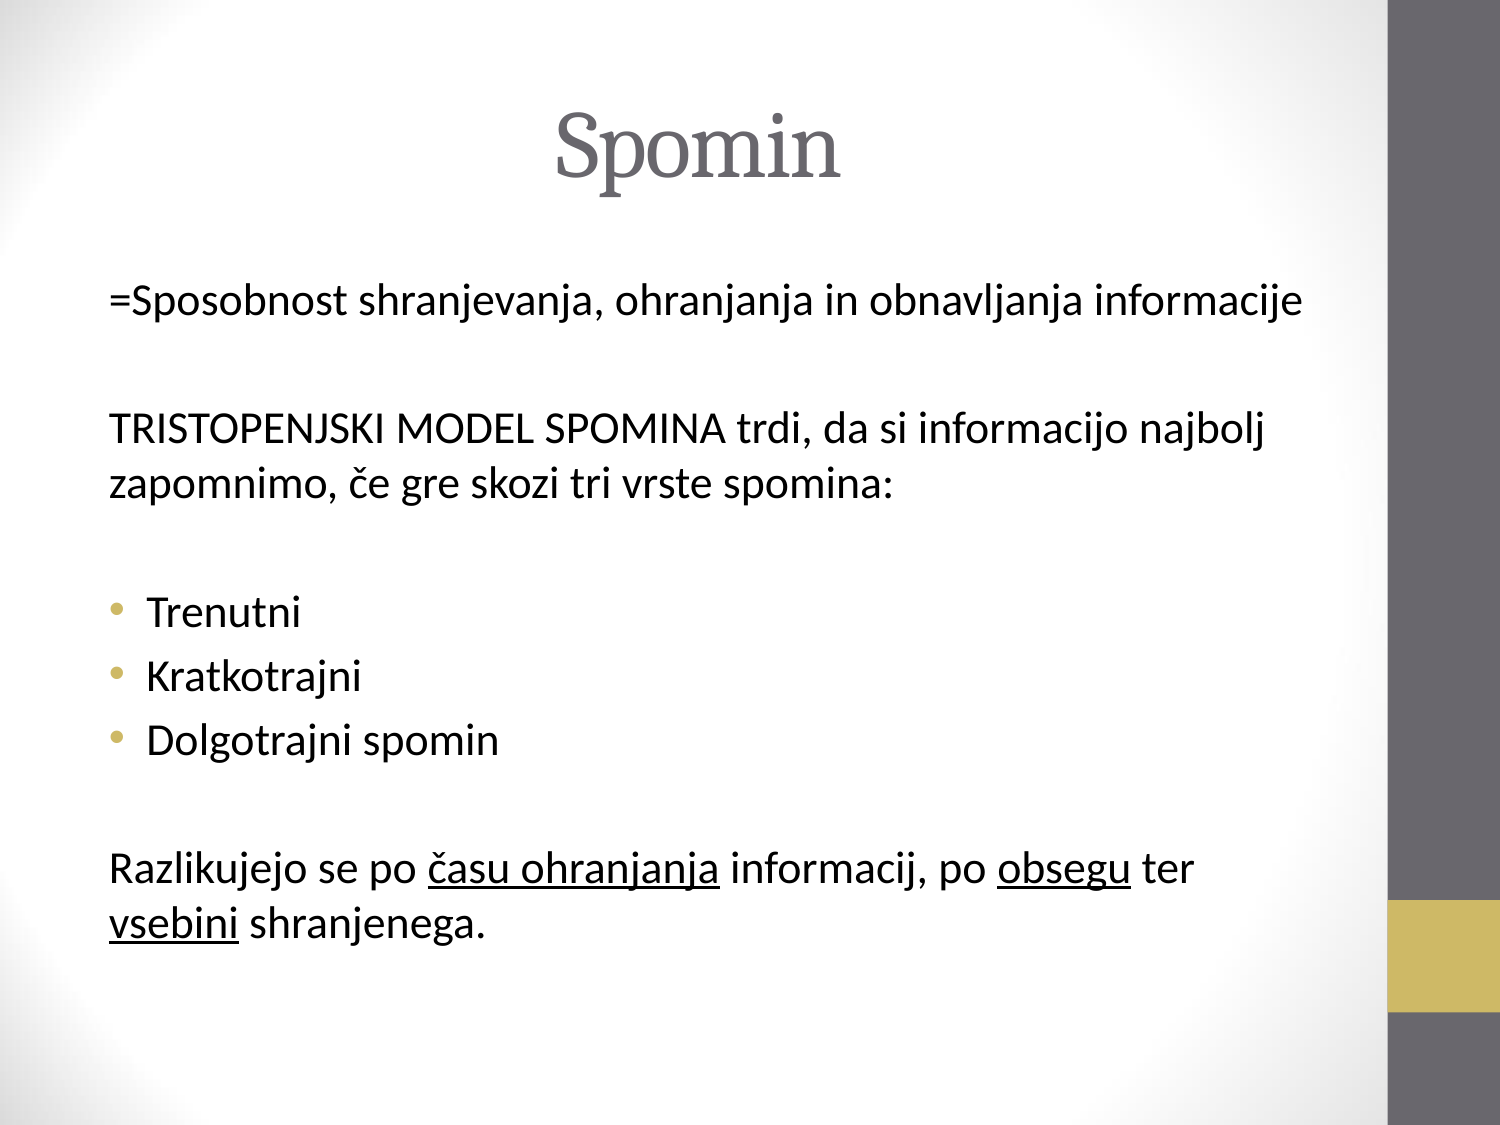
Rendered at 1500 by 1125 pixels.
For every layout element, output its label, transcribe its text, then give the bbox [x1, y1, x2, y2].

title Spomin [75, 45, 1325, 233]
picture [0, 0, 1387, 1125]
list =Sposobnost shranjevanja, ohranjanja in obnavljanja informacije TRISTOPENJSKI MODEL SPOMINA trdi, da si informacijo najbolj zapomnimo, če gre skozi tri vrste spomina: Trenutni Kratkotrajni Dolgotrajni spomin Razlikujejo se po času ohranjanja informacij, po obsegu ter vsebini shranjenega. [75, 262, 1325, 1050]
